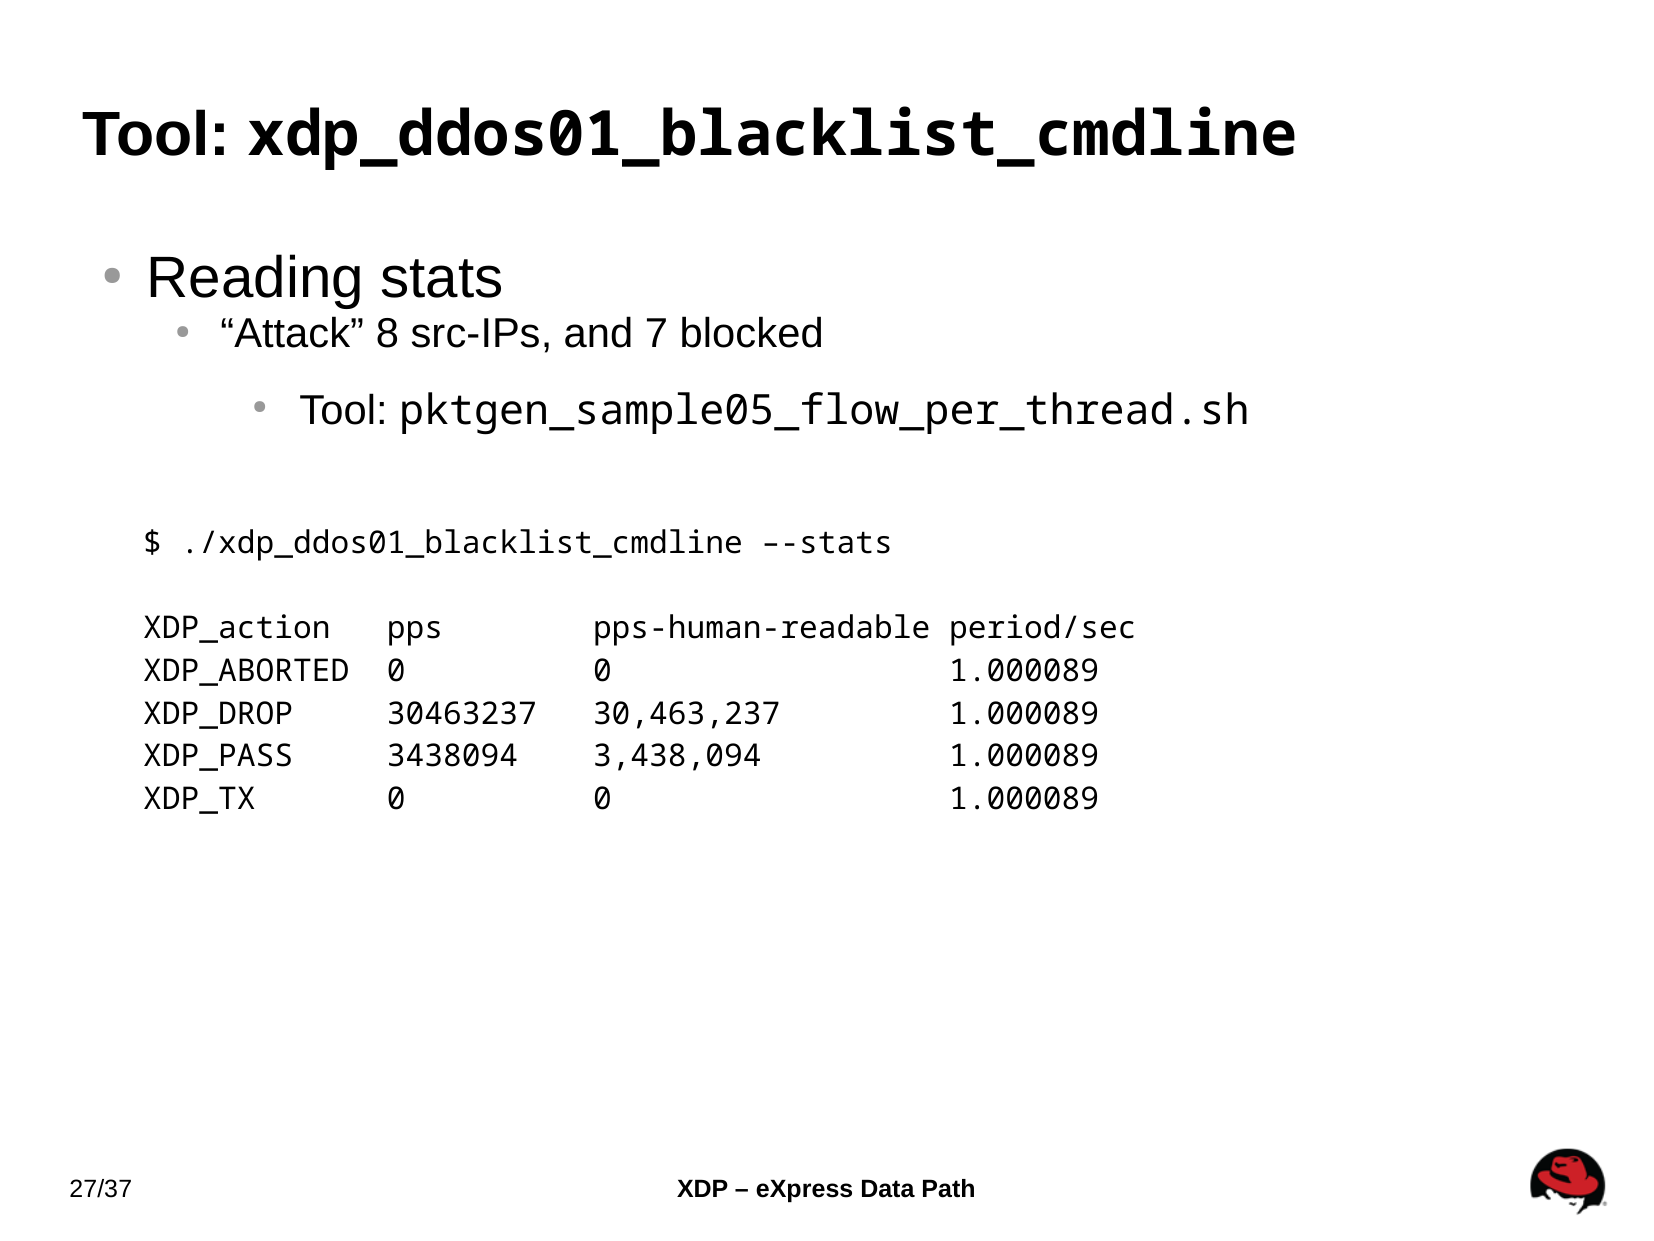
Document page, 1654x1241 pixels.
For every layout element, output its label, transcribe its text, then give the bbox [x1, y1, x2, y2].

title Tool: xdp_ddos01_blacklist_cmdline [82, 37, 1571, 226]
picture [1529, 1146, 1613, 1224]
list Reading stats “Attack” 8 src-IPs, and 7 blocked Tool: pktgen_sample05_flow_per_thread.sh $ ./xdp_ddos01_blacklist_cmdline –-stats XDP_action pps pps-human-readable period/sec XDP_ABORTED 0 0 1.000089 XDP_DROP 30463237 30,463,237 1.000089 XDP_PASS 3438094 3,438,094 1.000089 XDP_TX 0 0 1.000089 [86, 244, 1576, 1039]
